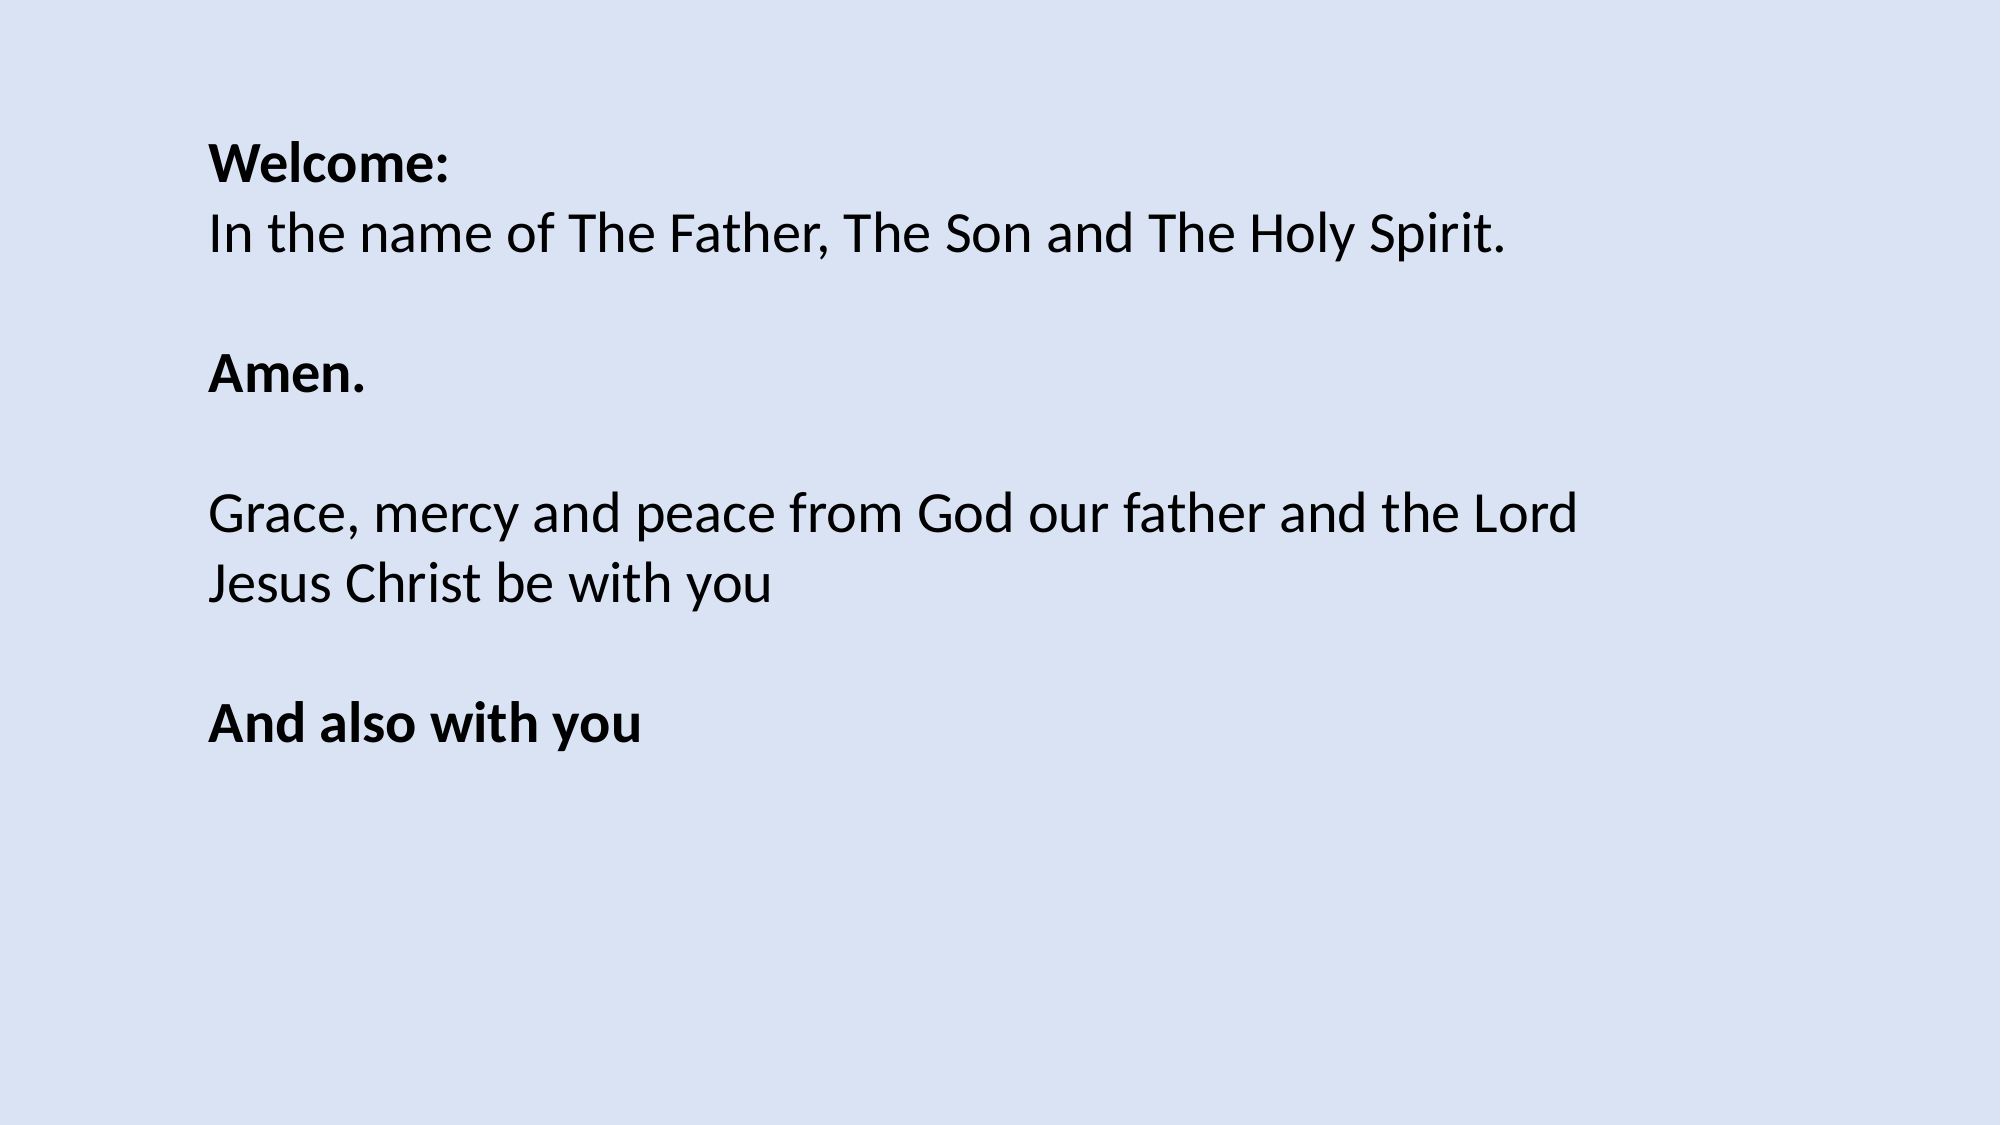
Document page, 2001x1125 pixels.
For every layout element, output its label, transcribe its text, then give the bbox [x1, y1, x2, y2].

text_box Welcome: In the name of The Father, The Son and The Holy Spirit. Amen. Grace, mercy and peace from God our father and the Lord Jesus Christ be with you And also with you [193, 117, 1679, 769]
